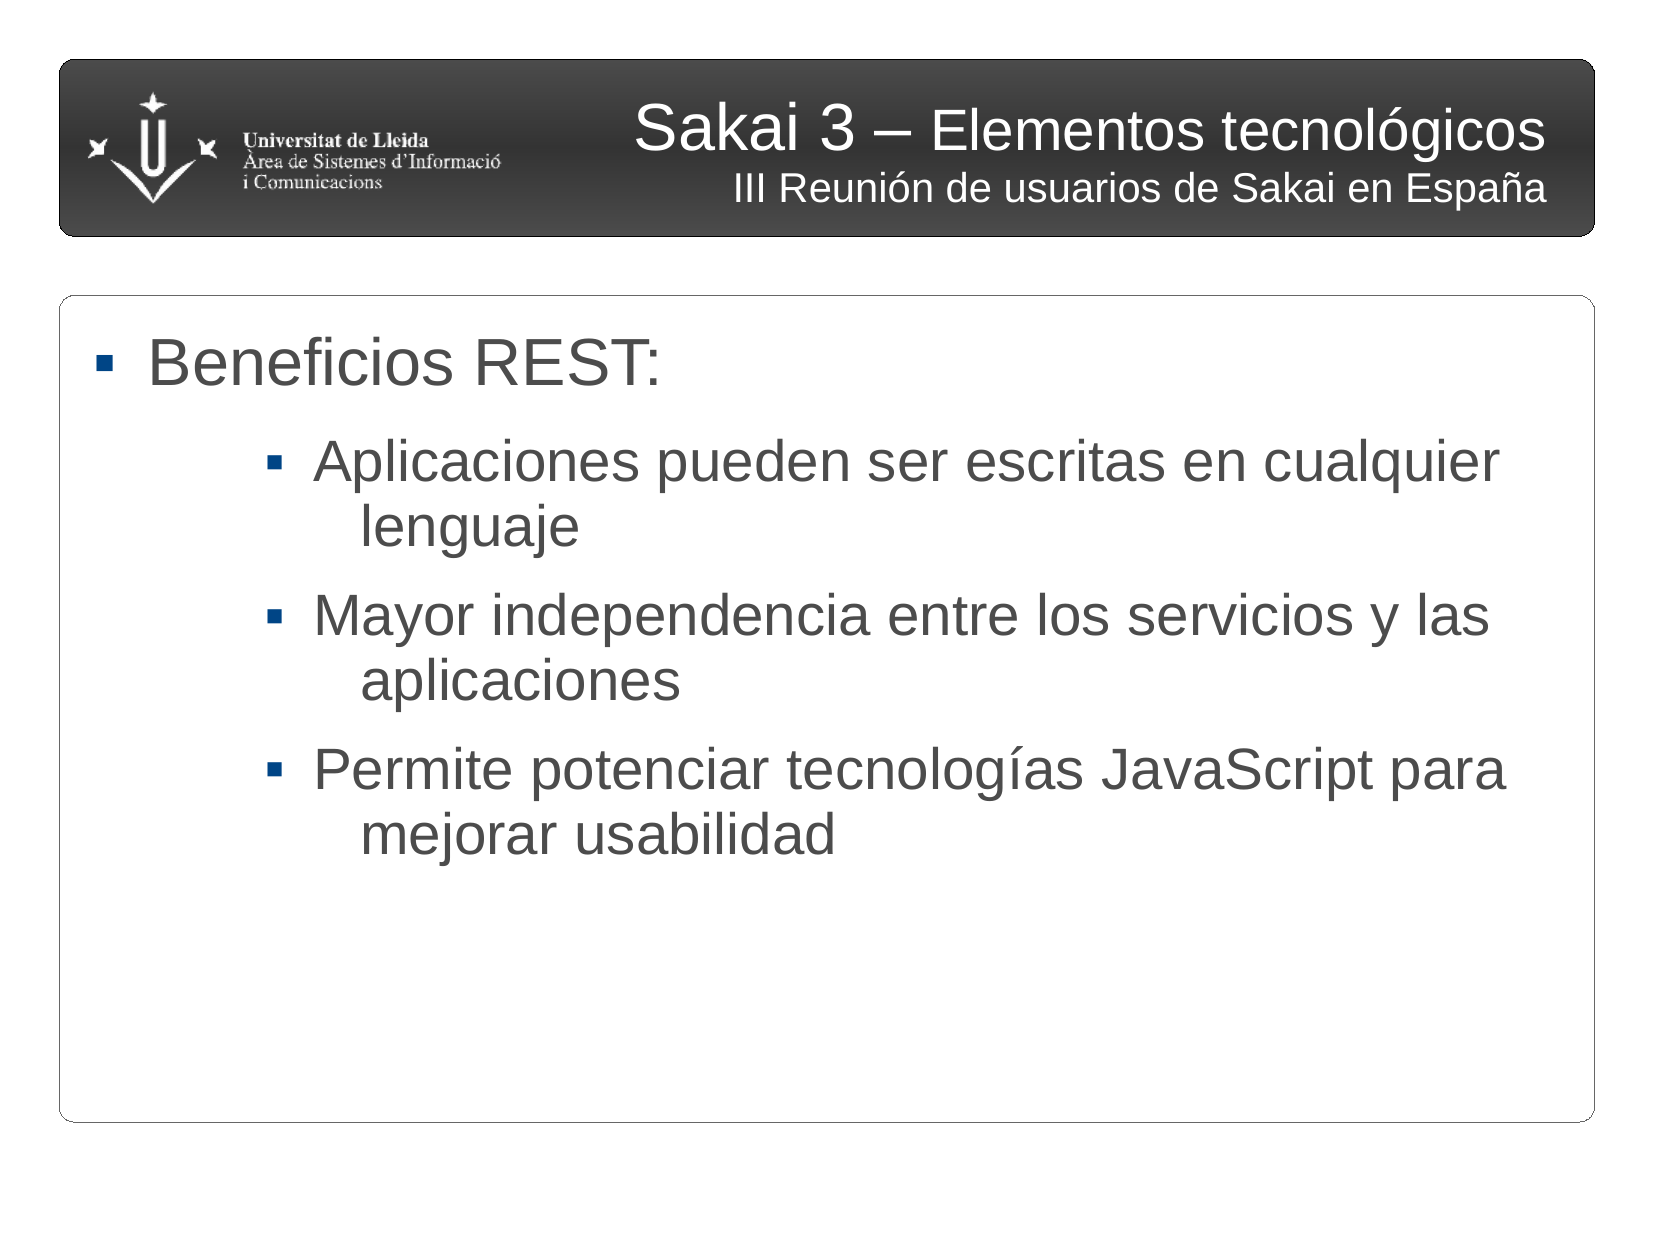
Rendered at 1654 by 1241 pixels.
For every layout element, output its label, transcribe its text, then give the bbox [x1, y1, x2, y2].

list Beneficios REST: Aplicaciones pueden ser escritas en cualquier lenguaje Mayor independencia entre los servicios y las aplicaciones Permite potenciar tecnologías JavaScript para mejorar usabilidad [76, 324, 1565, 1113]
picture [64, 75, 530, 225]
title Sakai 3 – Elementos tecnológicos III Reunión de usuarios de Sakai en España [501, 84, 1548, 218]
